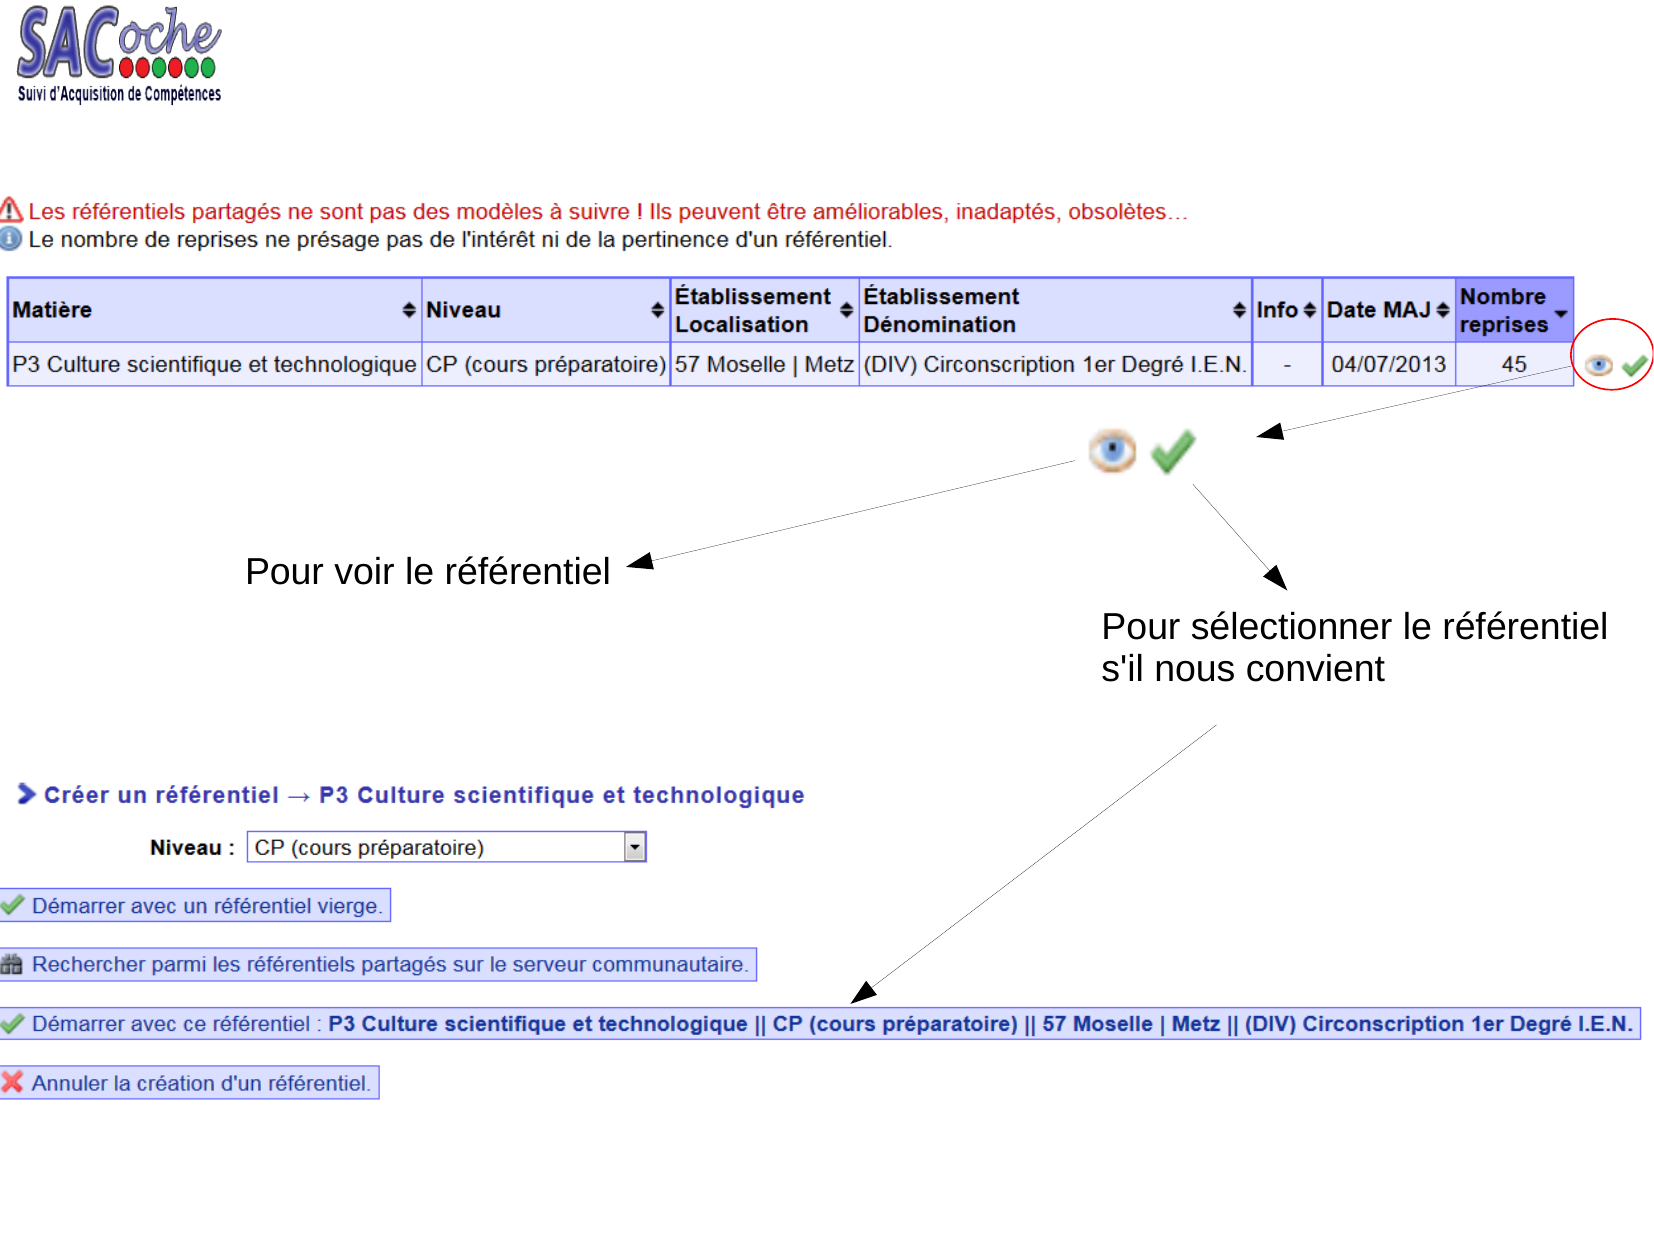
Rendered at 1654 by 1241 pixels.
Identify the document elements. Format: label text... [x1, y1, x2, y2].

picture [13, 1, 225, 107]
picture [0, 779, 1654, 1183]
text_box Pour voir le référentiel [230, 543, 626, 601]
picture [0, 182, 1654, 508]
text_box Pour sélectionner le référentiel s'il nous convient [1086, 597, 1624, 697]
picture [1572, 320, 1652, 388]
